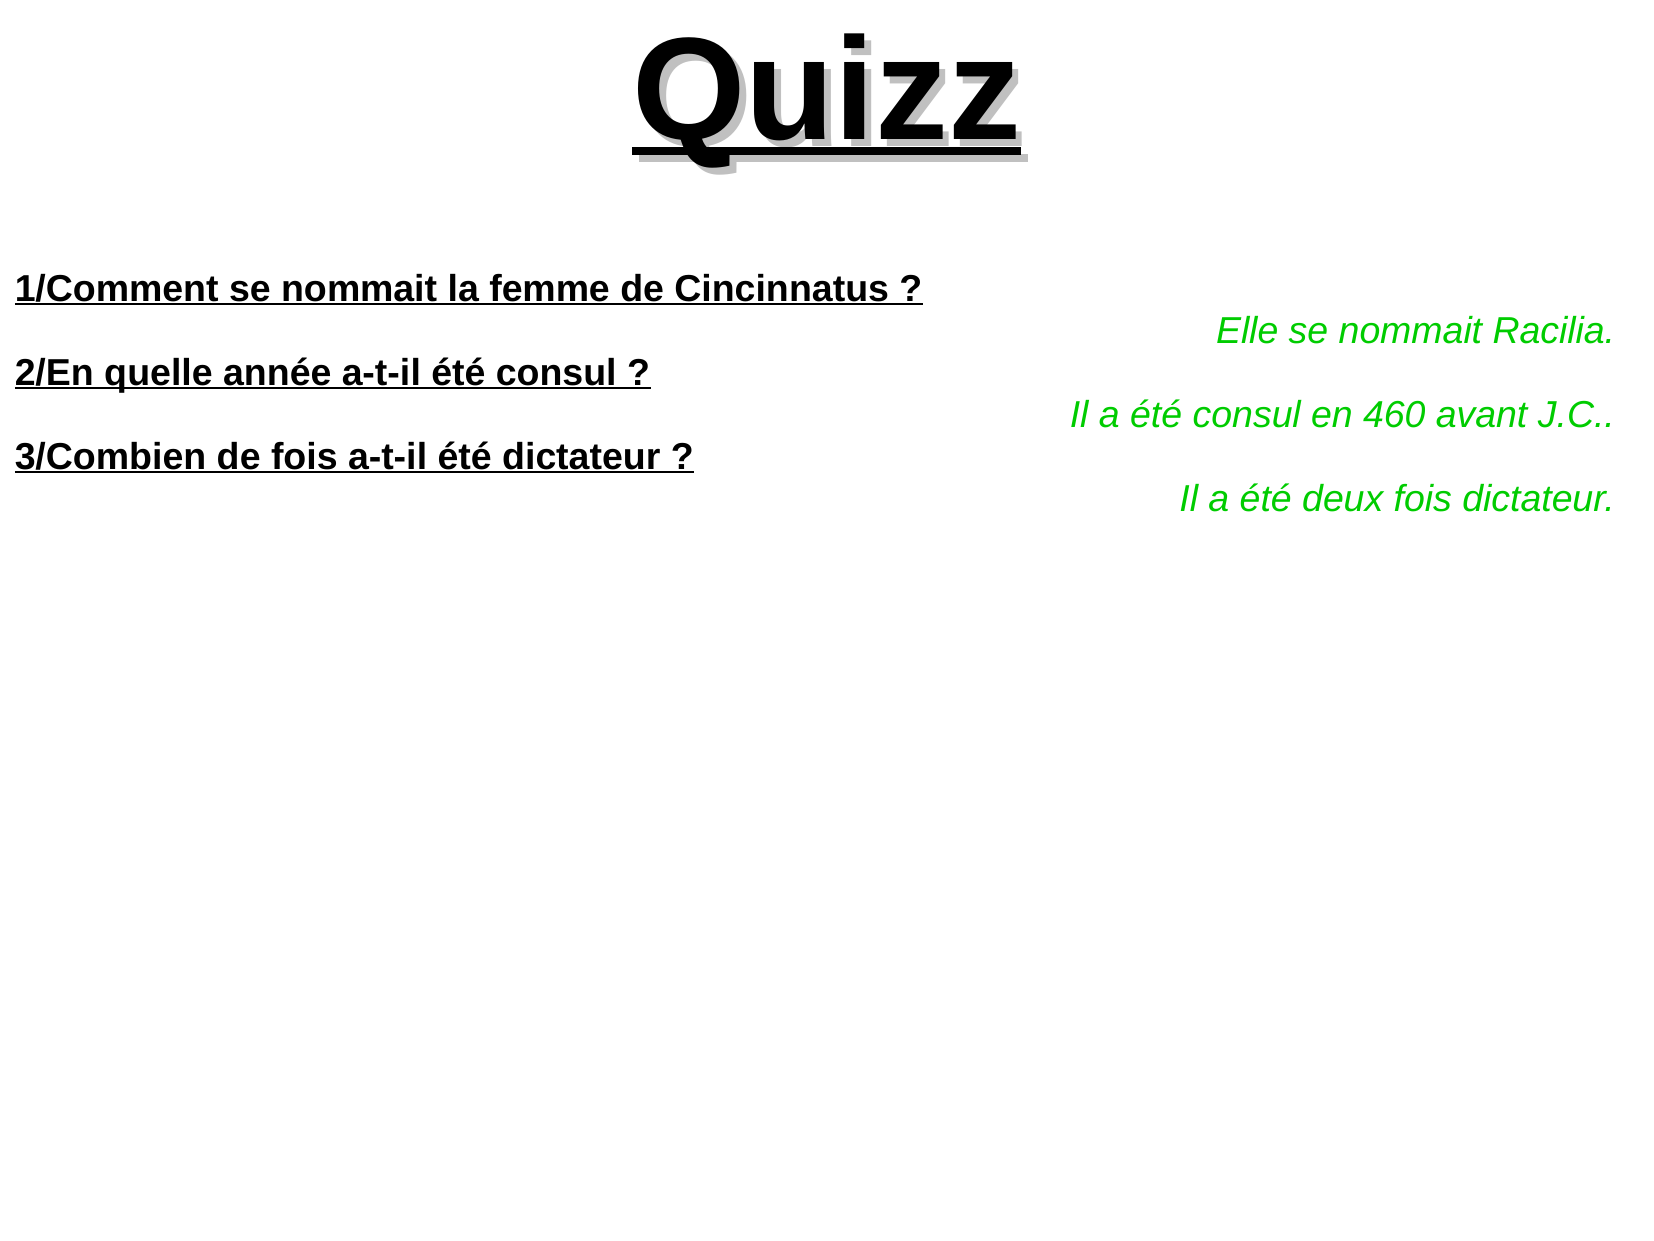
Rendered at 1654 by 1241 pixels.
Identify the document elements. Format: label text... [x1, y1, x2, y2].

text_box Quizz [0, 0, 1654, 178]
text_box 1/Comment se nommait la femme de Cincinnatus ? Elle se nommait Racilia. 2/En quelle année a-t-il été consul ? Il a été consul en 460 avant J.C.. 3/Combien de fois a-t-il été dictateur ? Il a été deux fois dictateur. [0, 259, 1630, 1241]
